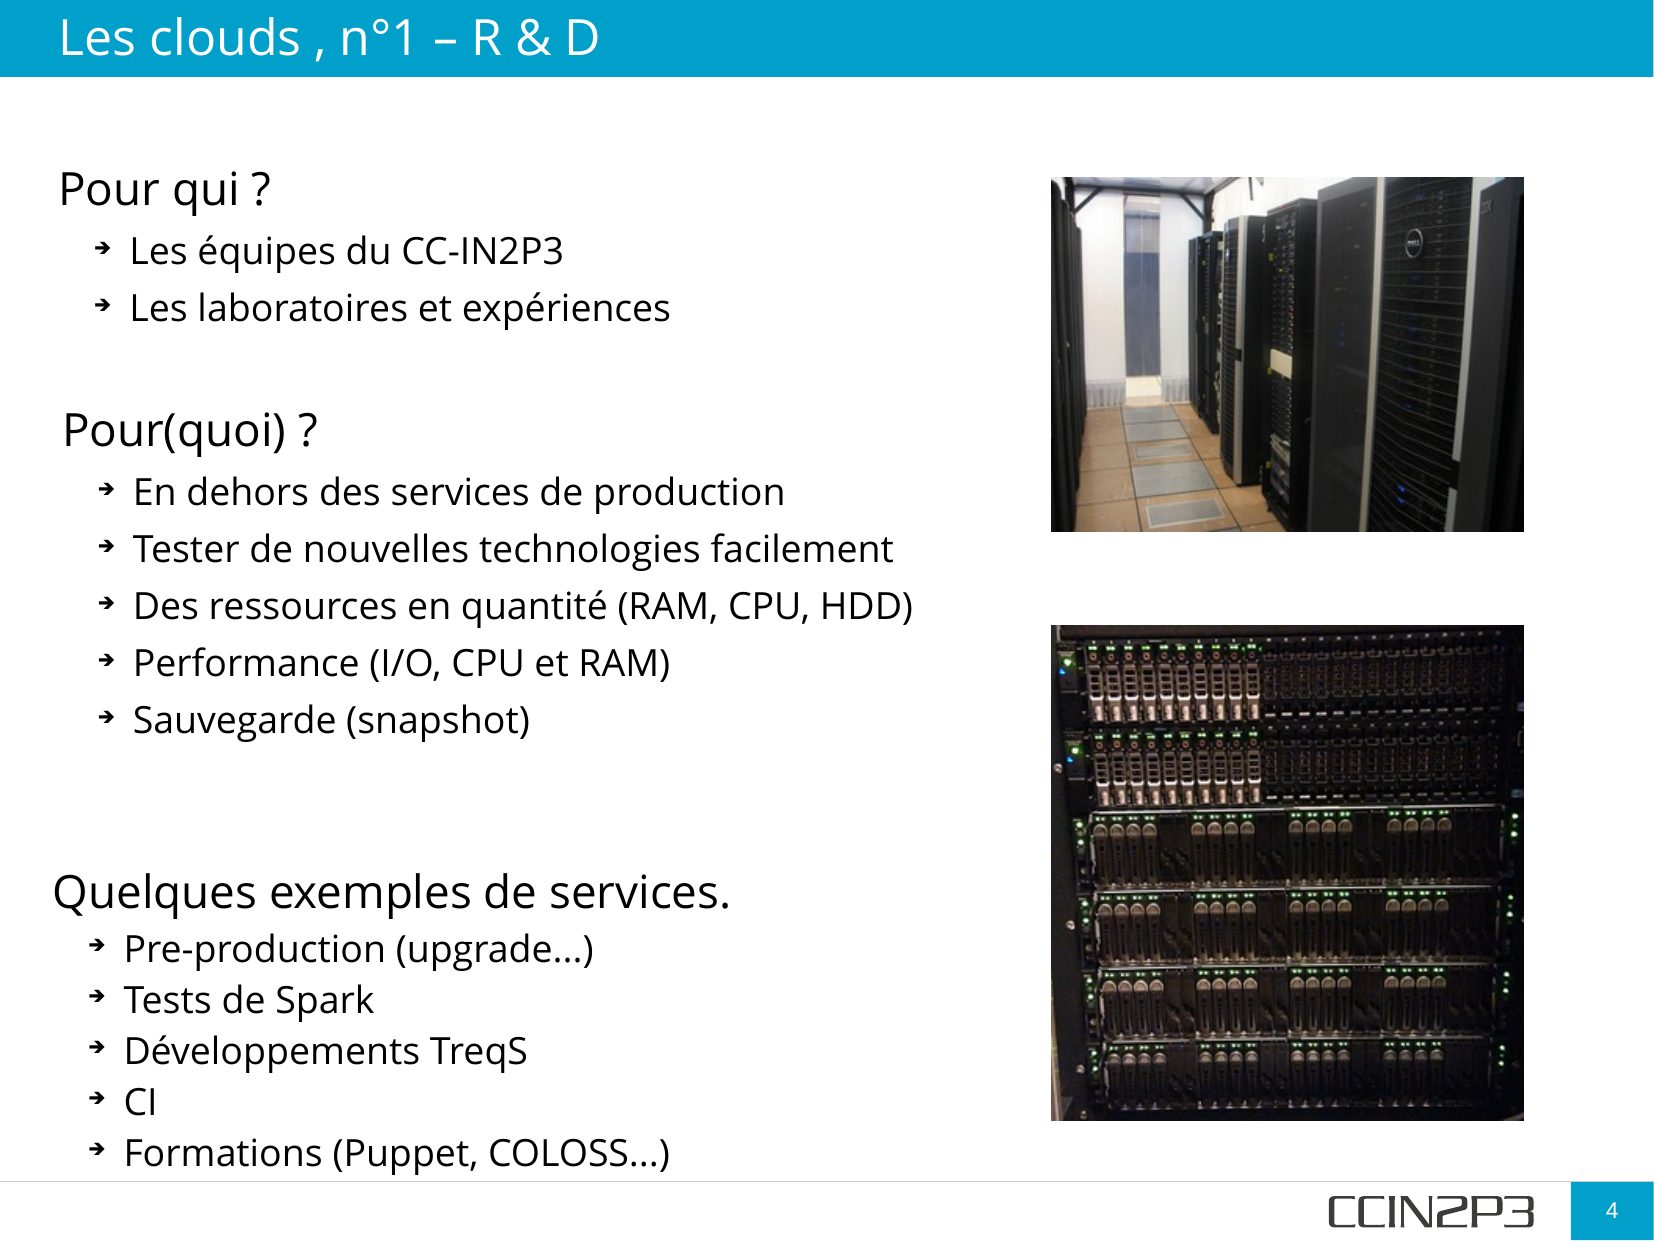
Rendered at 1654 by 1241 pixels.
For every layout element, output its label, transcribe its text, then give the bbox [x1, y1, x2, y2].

text_box Pour qui ? Les équipes du CC-IN2P3 Les laboratoires et expériences [43, 148, 945, 380]
text_box Pour(quoi) ? En dehors des services de production Tester de nouvelles technologies facilement Des ressources en quantité (RAM, CPU, HDD) Performance (I/O, CPU et RAM) Sauvegarde (snapshot) [47, 389, 931, 804]
picture [1051, 177, 1524, 532]
title Les clouds , n°1 – R & D [0, 0, 1654, 77]
text_box Quelques exemples de services. Pre-production (upgrade...) Tests de Spark Développements TreqS CI Formations (Puppet, COLOSS...) [37, 852, 750, 1185]
picture [1051, 625, 1524, 1121]
